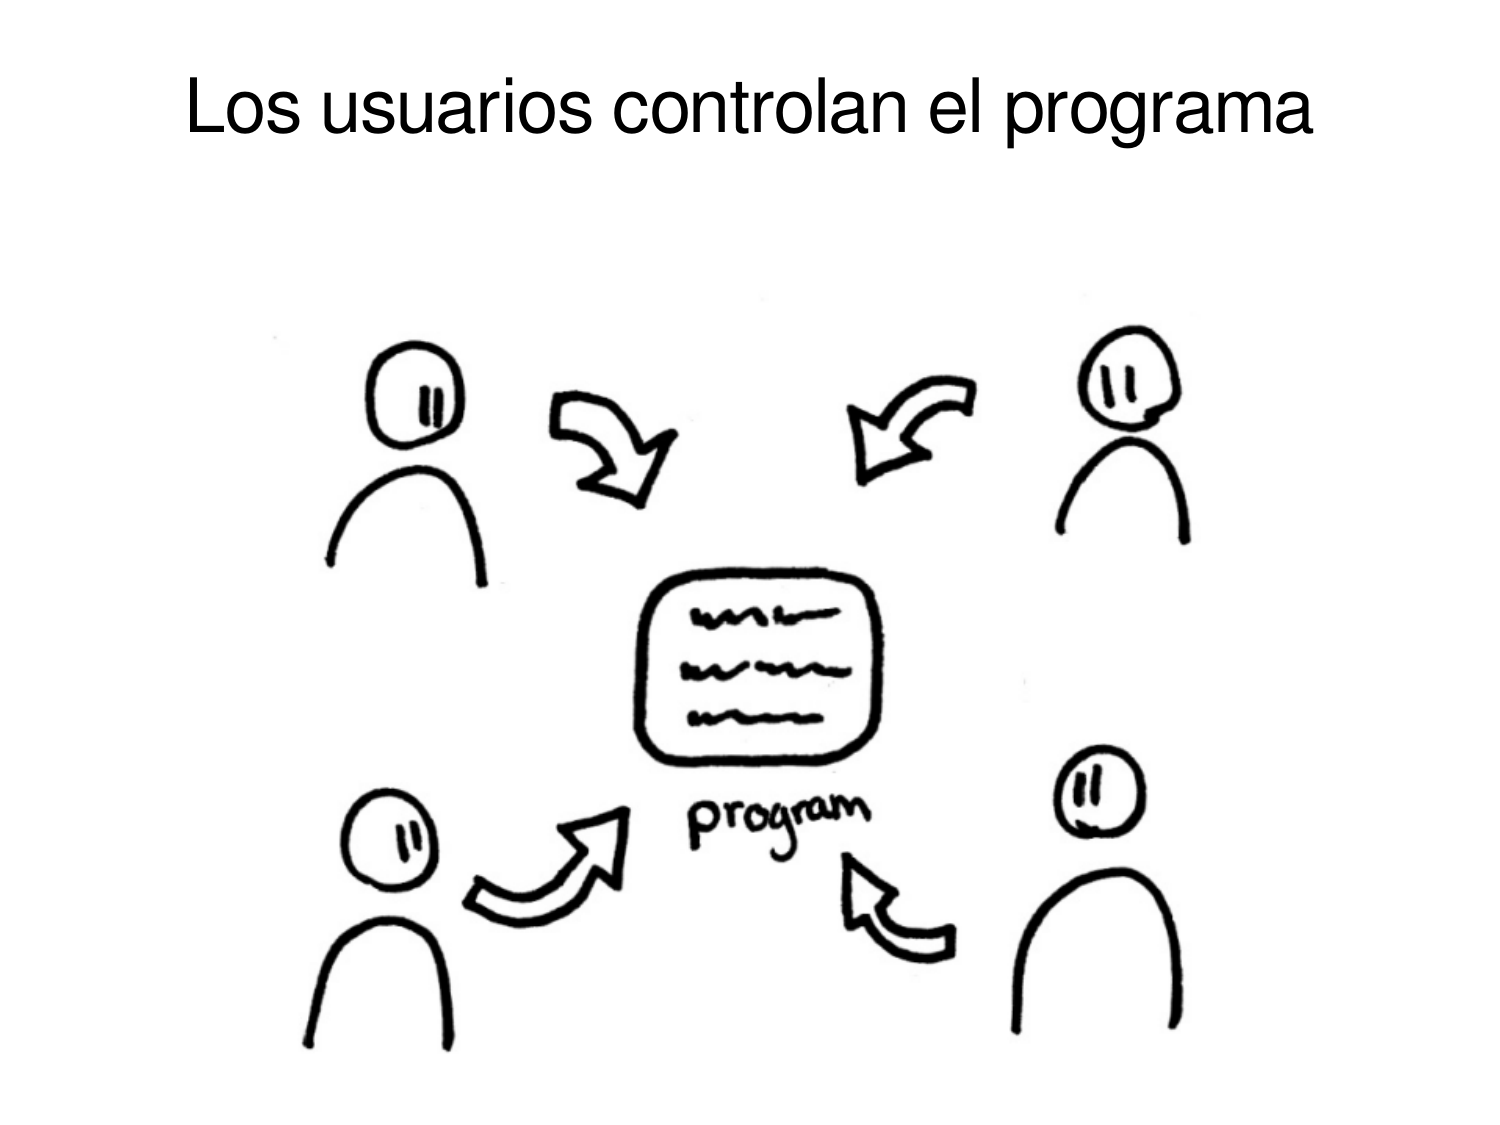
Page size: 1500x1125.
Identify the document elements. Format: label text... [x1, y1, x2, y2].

text_box Los usuarios controlan el programa [0, 56, 1500, 252]
picture [271, 279, 1229, 1069]
